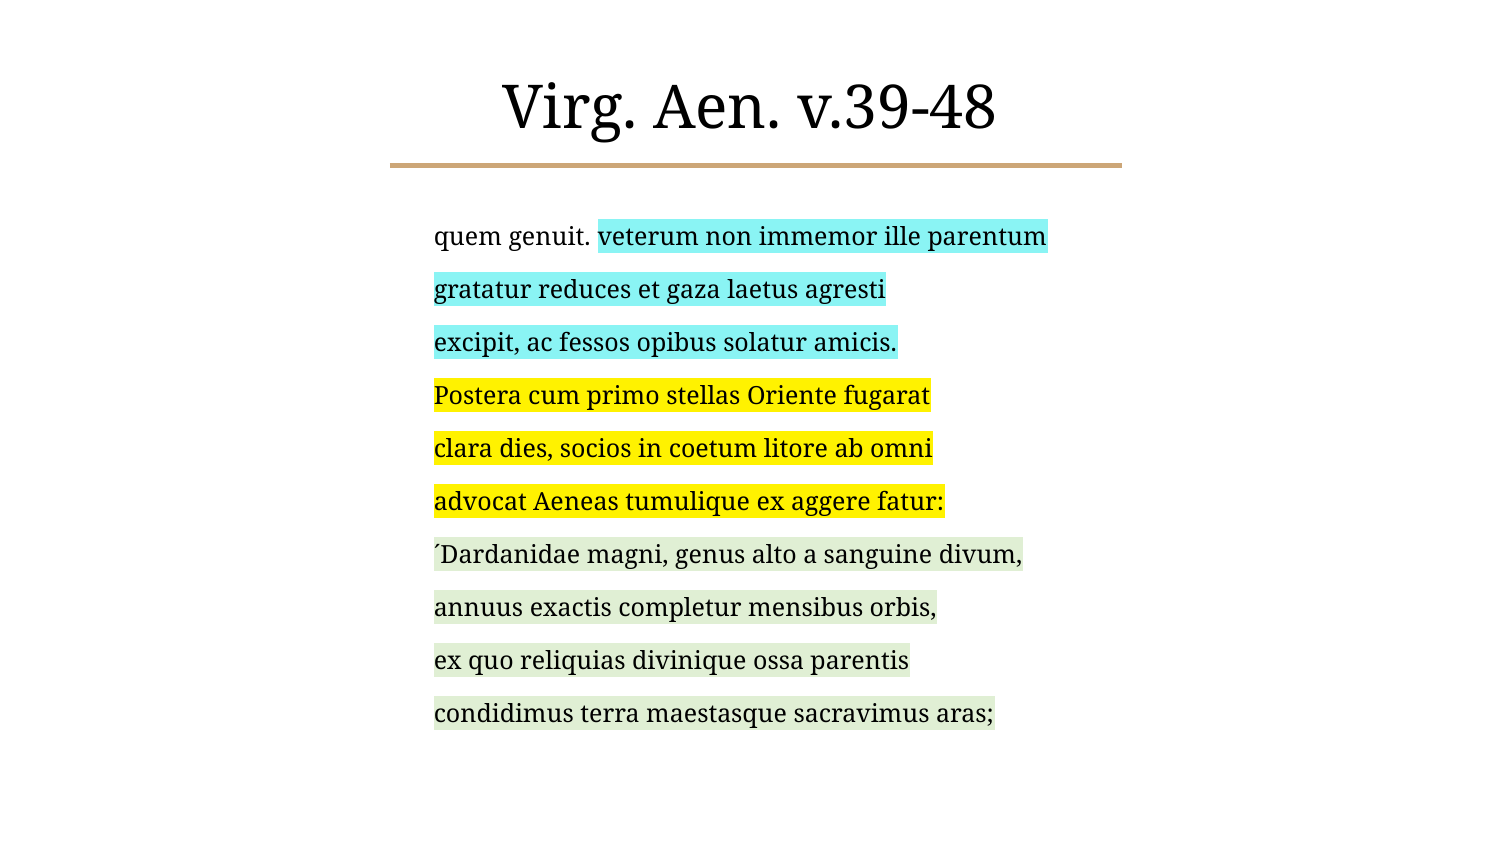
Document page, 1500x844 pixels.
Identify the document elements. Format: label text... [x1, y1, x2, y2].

list quem genuit. veterum non immemor ille parentum gratatur reduces et gaza laetus agresti excipit, ac fessos opibus solatur amicis. Postera cum primo stellas Oriente fugarat clara dies, socios in coetum litore ab omni advocat Aeneas tumulique ex aggere fatur: ´Dardanidae magni, genus alto a sanguine divum, annuus exactis completur mensibus orbis, ex quo reliquias divinique ossa parentis condidimus terra maestasque sacravimus aras; [418, 200, 1075, 752]
title Virg. Aen. v.39-48 [51, 0, 1449, 156]
